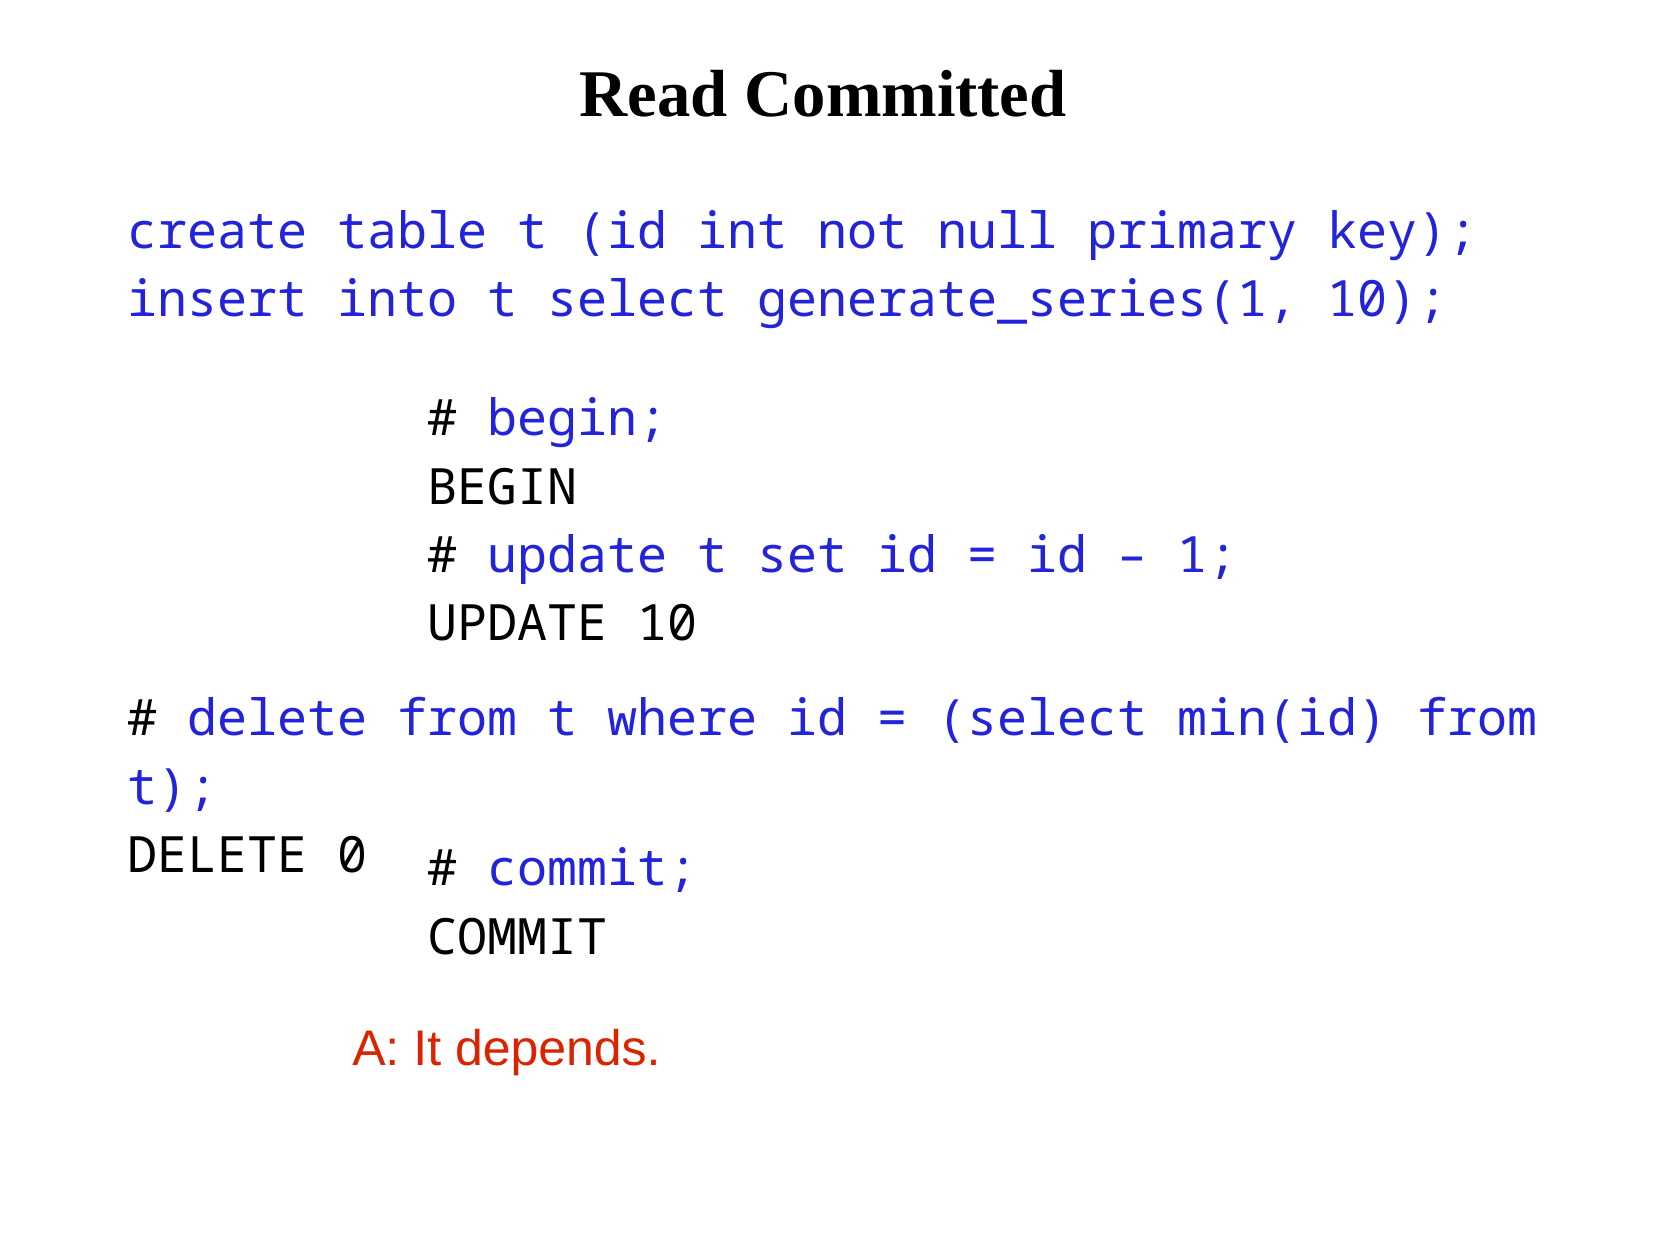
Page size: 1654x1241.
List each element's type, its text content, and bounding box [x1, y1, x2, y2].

text_box # begin; BEGIN # update t set id = id – 1; UPDATE 10 [412, 375, 1538, 638]
text_box A: It depends. [337, 1012, 1351, 1121]
text_box create table t (id int not null primary key); insert into t select generate_series(1, 10); [112, 187, 1576, 338]
text_box # delete from t where id = (select min(id) from t); DELETE 0 [112, 675, 1576, 826]
title Read Committed [112, 37, 1535, 151]
text_box # commit; COMMIT [412, 825, 1538, 976]
